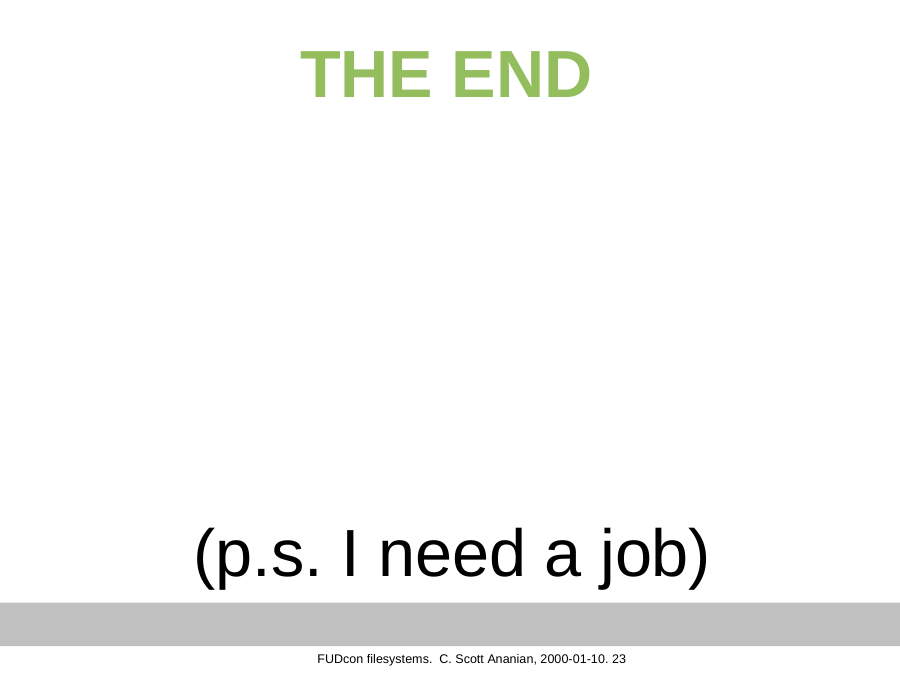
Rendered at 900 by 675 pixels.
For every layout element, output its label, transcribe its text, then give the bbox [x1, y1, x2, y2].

subtitle (p.s. I need a job) [61, 157, 844, 675]
title THE END [37, 37, 856, 226]
